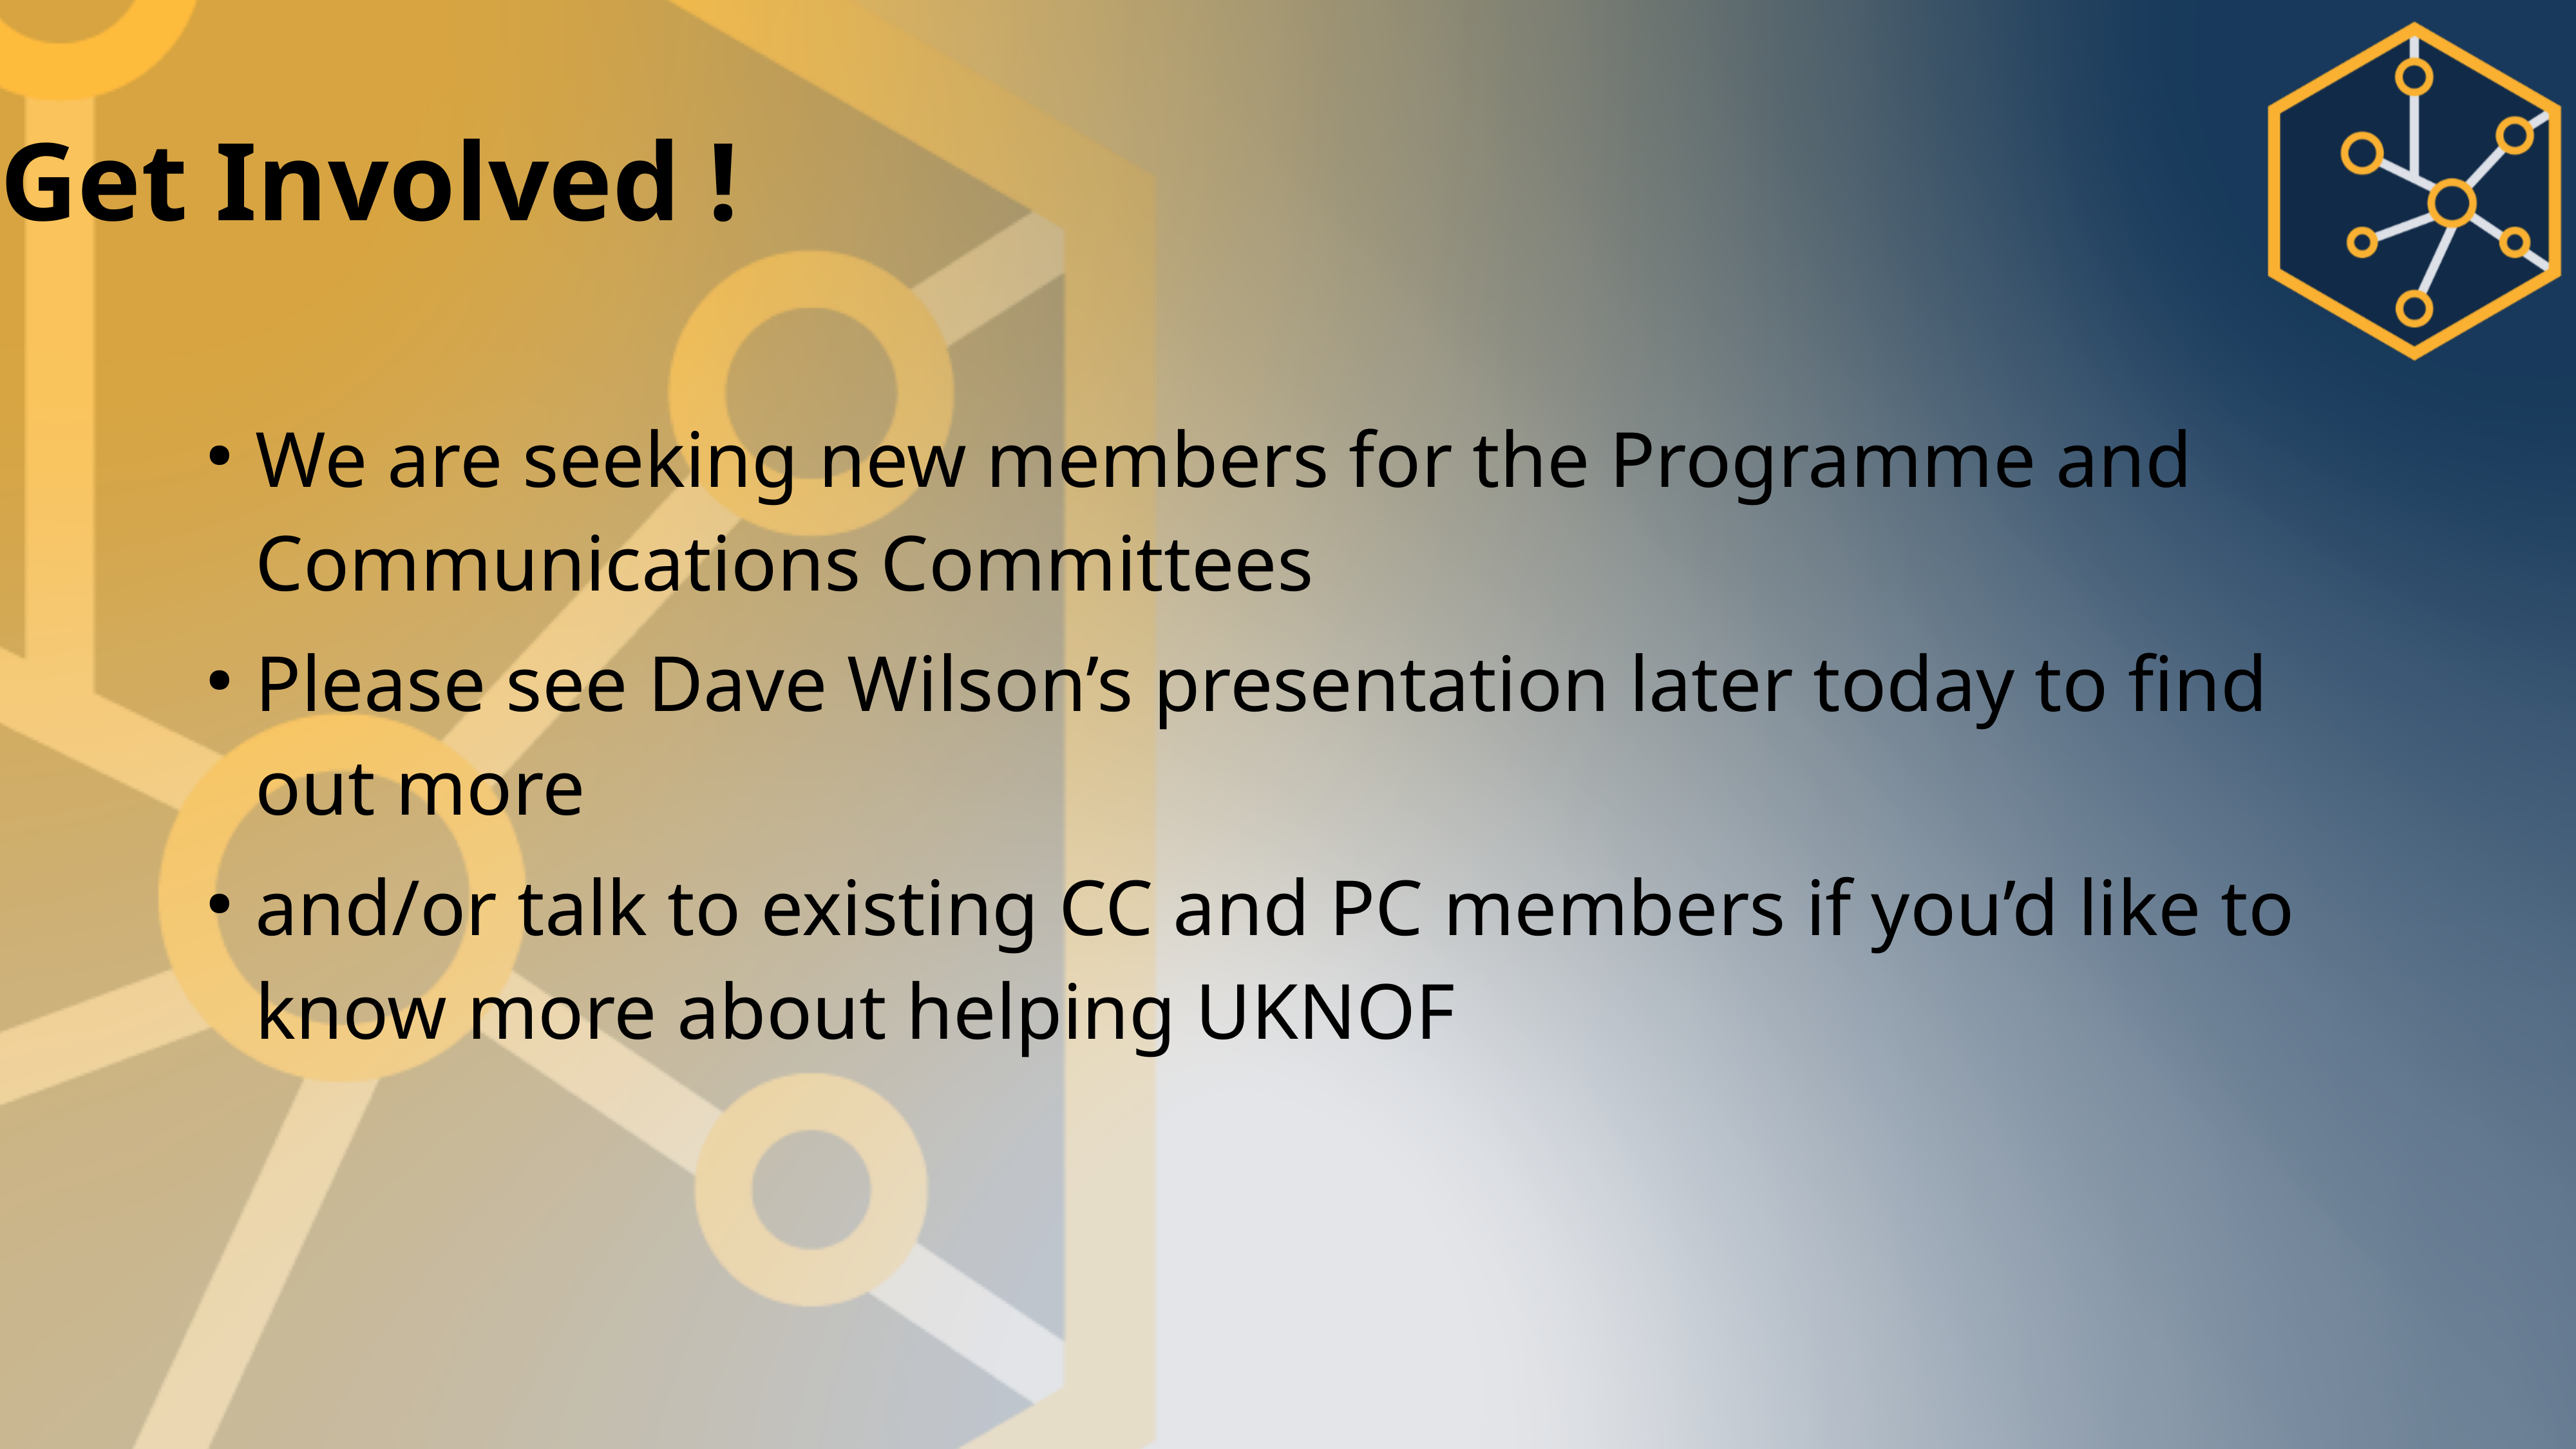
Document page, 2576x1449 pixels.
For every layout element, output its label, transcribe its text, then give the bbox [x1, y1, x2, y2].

list We are seeking new members for the Programme and Communications Committees Please see Dave Wilson’s presentation later today to find out more and/or talk to existing CC and PC members if you’d like to know more about helping UKNOF [196, 405, 2380, 1247]
title Get Involved ! [0, 57, 1691, 300]
picture [0, 0, 2576, 1449]
